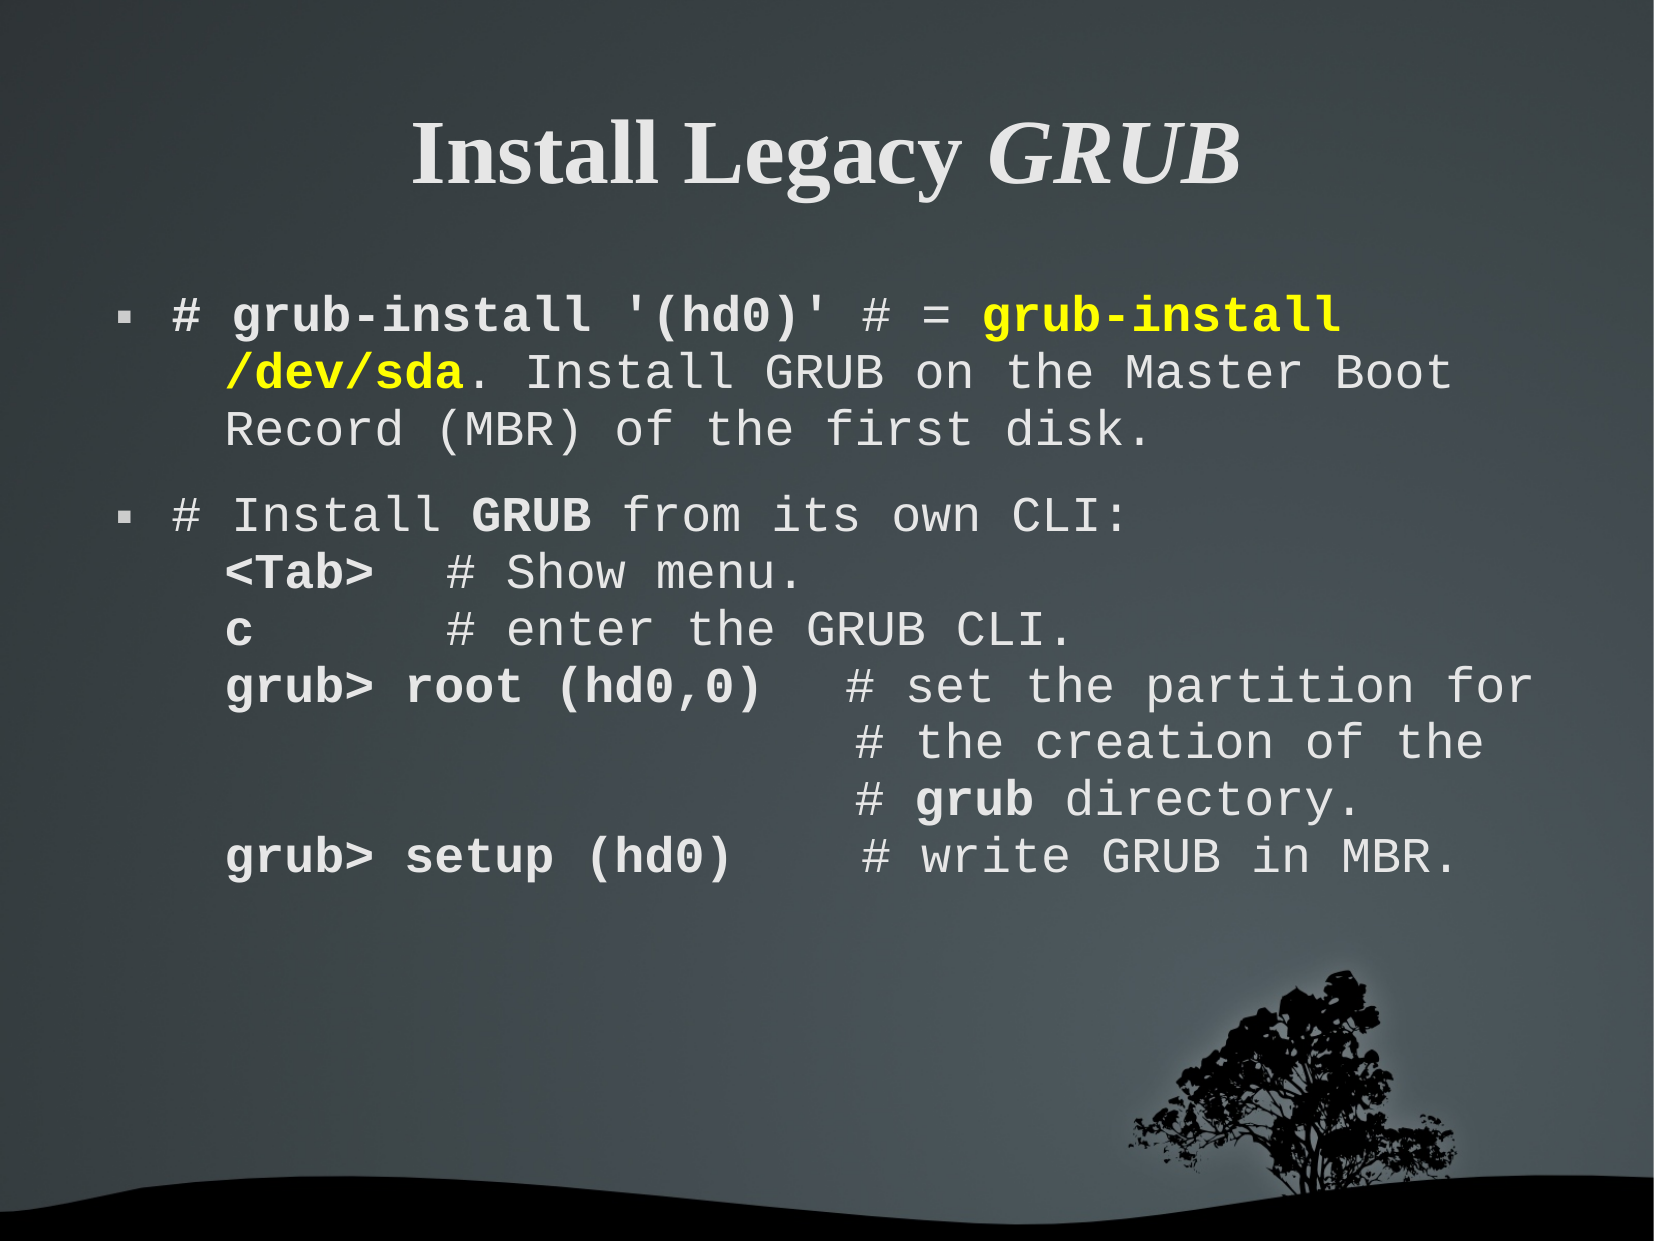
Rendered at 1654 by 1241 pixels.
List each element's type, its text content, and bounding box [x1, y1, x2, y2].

picture [0, 0, 1654, 1241]
title Install Legacy GRUB [82, 49, 1571, 257]
list # grub-install '(hd0)' # = grub-install /dev/sda. Install GRUB on the Master Boot Record (MBR) of the first disk. # Install GRUB from its own CLI: <Tab> # Show menu. c # enter the GRUB CLI. grub> root (hd0,0) # set the partition for # the creation of the # grub directory. grub> setup (hd0) # write GRUB in MBR. [82, 290, 1571, 1109]
